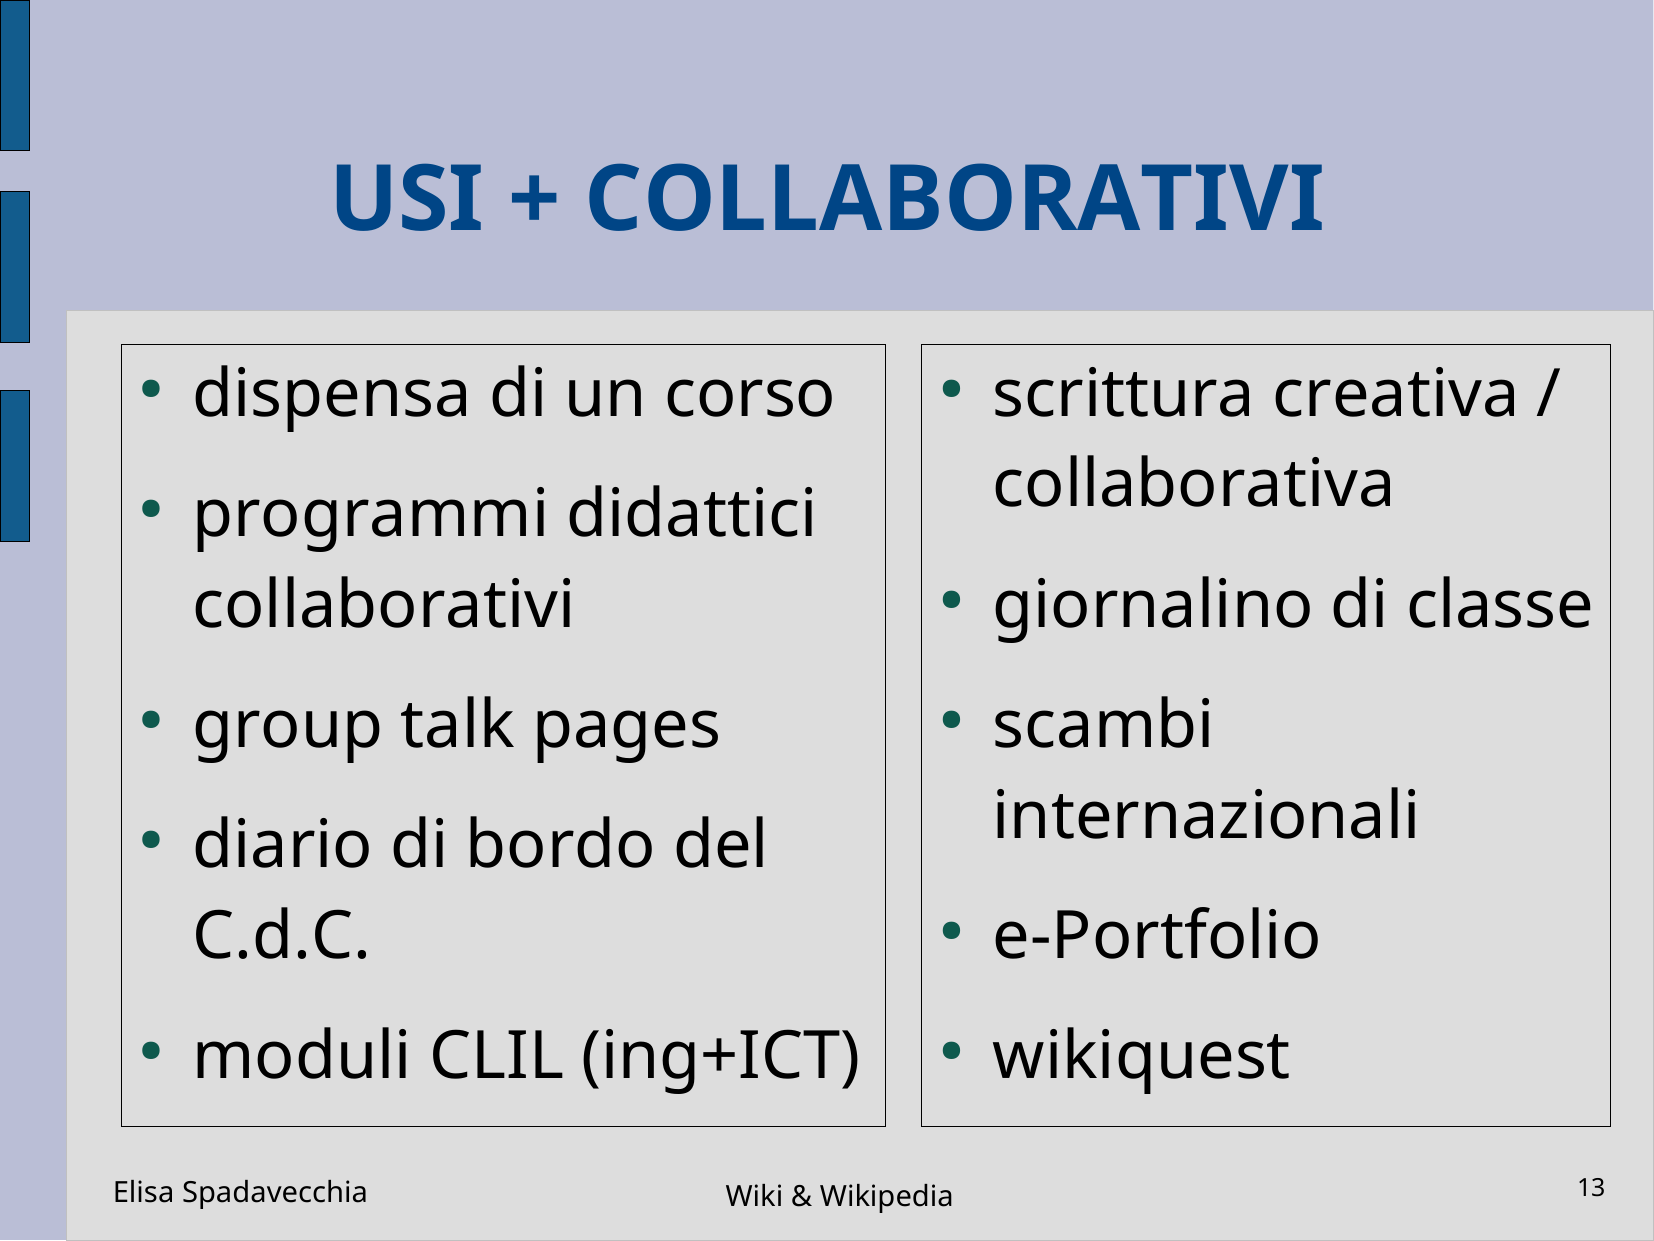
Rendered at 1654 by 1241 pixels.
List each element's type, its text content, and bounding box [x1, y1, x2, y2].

text_box Wiki & Wikipedia [533, 1169, 1146, 1241]
list dispensa di un corso programmi didattici collaborativi group talk pages diario di bordo del C.d.C. moduli CLIL (ing+ICT) [121, 344, 886, 1127]
text_box <numero> [1529, 1163, 1654, 1205]
title USI + COLLABORATIVI [121, 91, 1534, 299]
text_box Elisa Spadavecchia [97, 1165, 632, 1241]
list scrittura creativa / collaborativa giornalino di classe scambi internazionali e-Portfolio wikiquest [921, 344, 1611, 1127]
